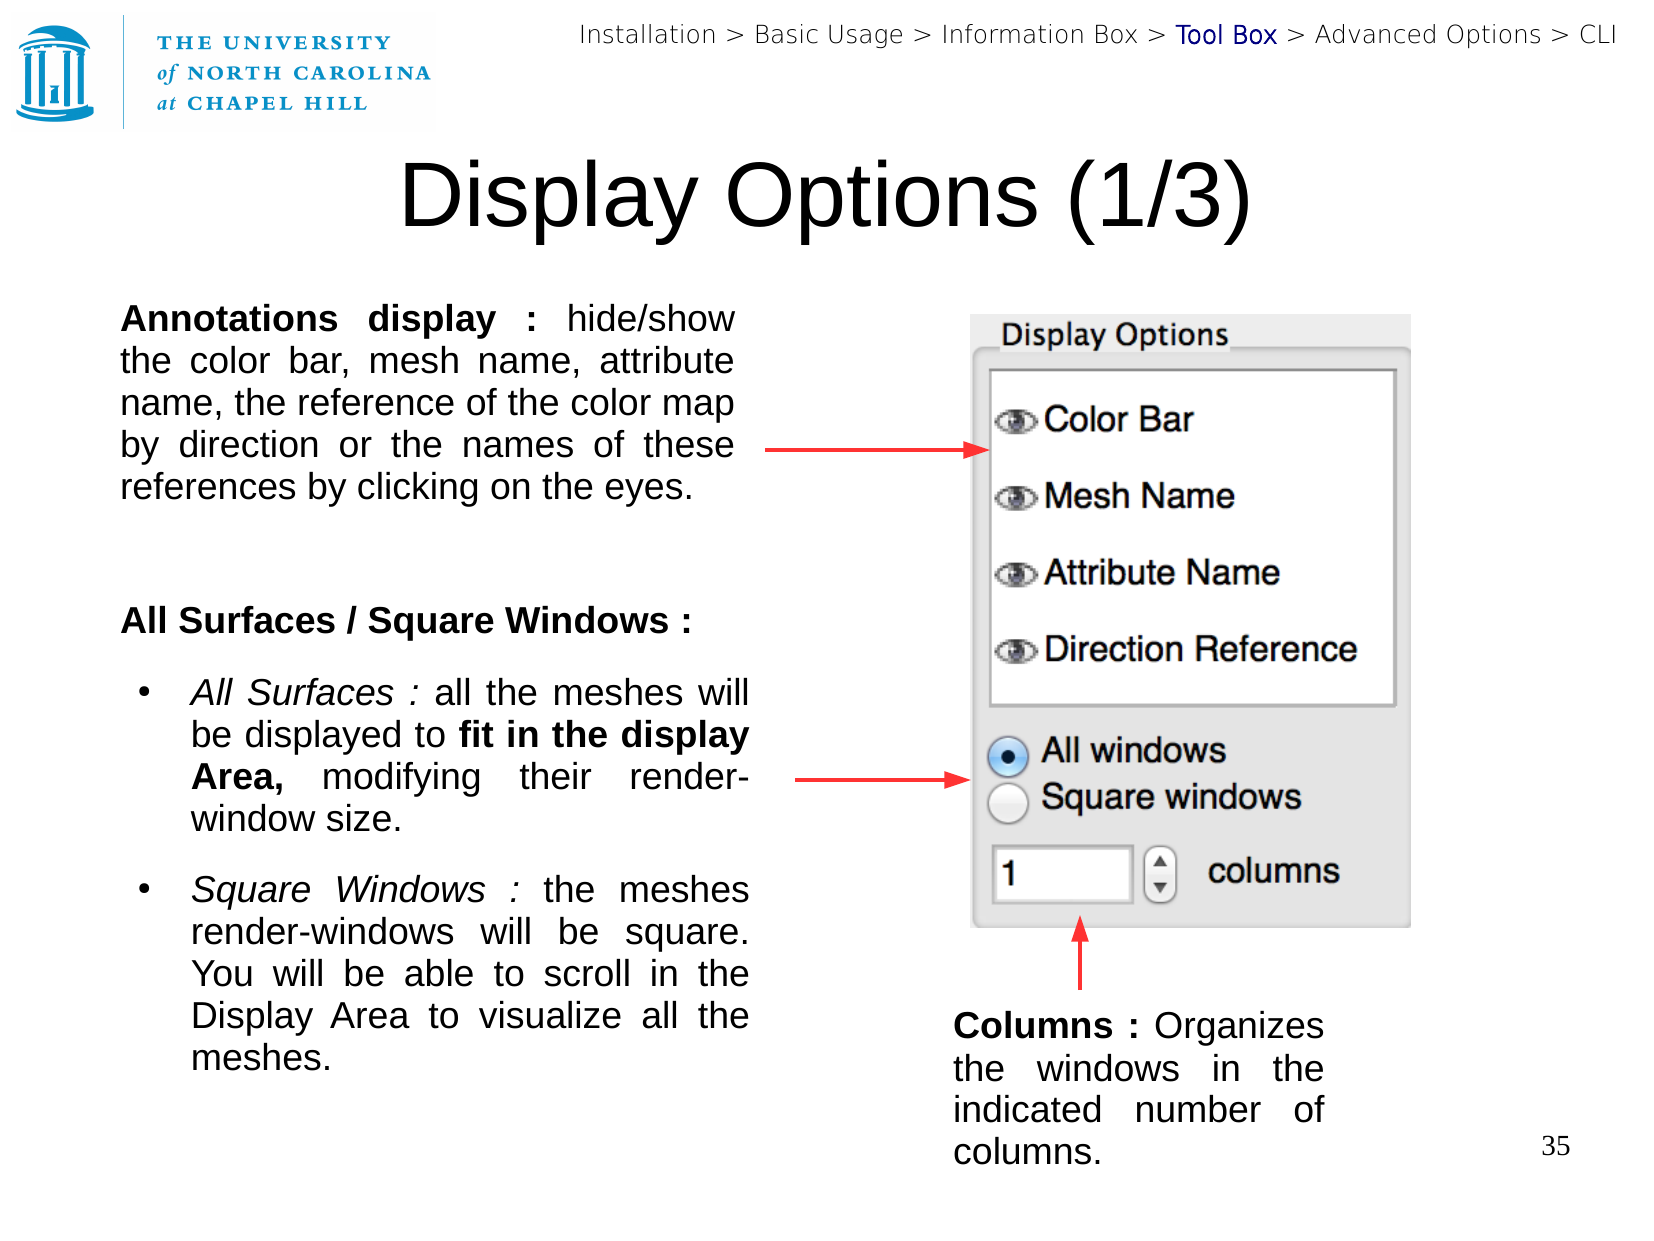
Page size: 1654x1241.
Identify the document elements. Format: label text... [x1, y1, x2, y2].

picture [11, 12, 436, 132]
list Columns : Organizes the windows in the indicated number of columns. [953, 1005, 1325, 1186]
picture [970, 314, 1411, 928]
text_box Installation > Basic Usage > Information Box > Tool Box > Advanced Options > CLI [564, 12, 1654, 58]
title Display Options (1/3) [82, 90, 1571, 298]
list Annotations display : hide/show the color bar, mesh name, attribute name, the reference of the color map by direction or the names of these references by clicking on the eyes. [120, 297, 736, 538]
list All Surfaces / Square Windows : All Surfaces : all the meshes will be displayed to fit in the display Area, modifying their render-window size. Square Windows : the meshes render-windows will be square. You will be able to scroll in the Display Area to visualize all the meshes. [120, 600, 751, 1078]
